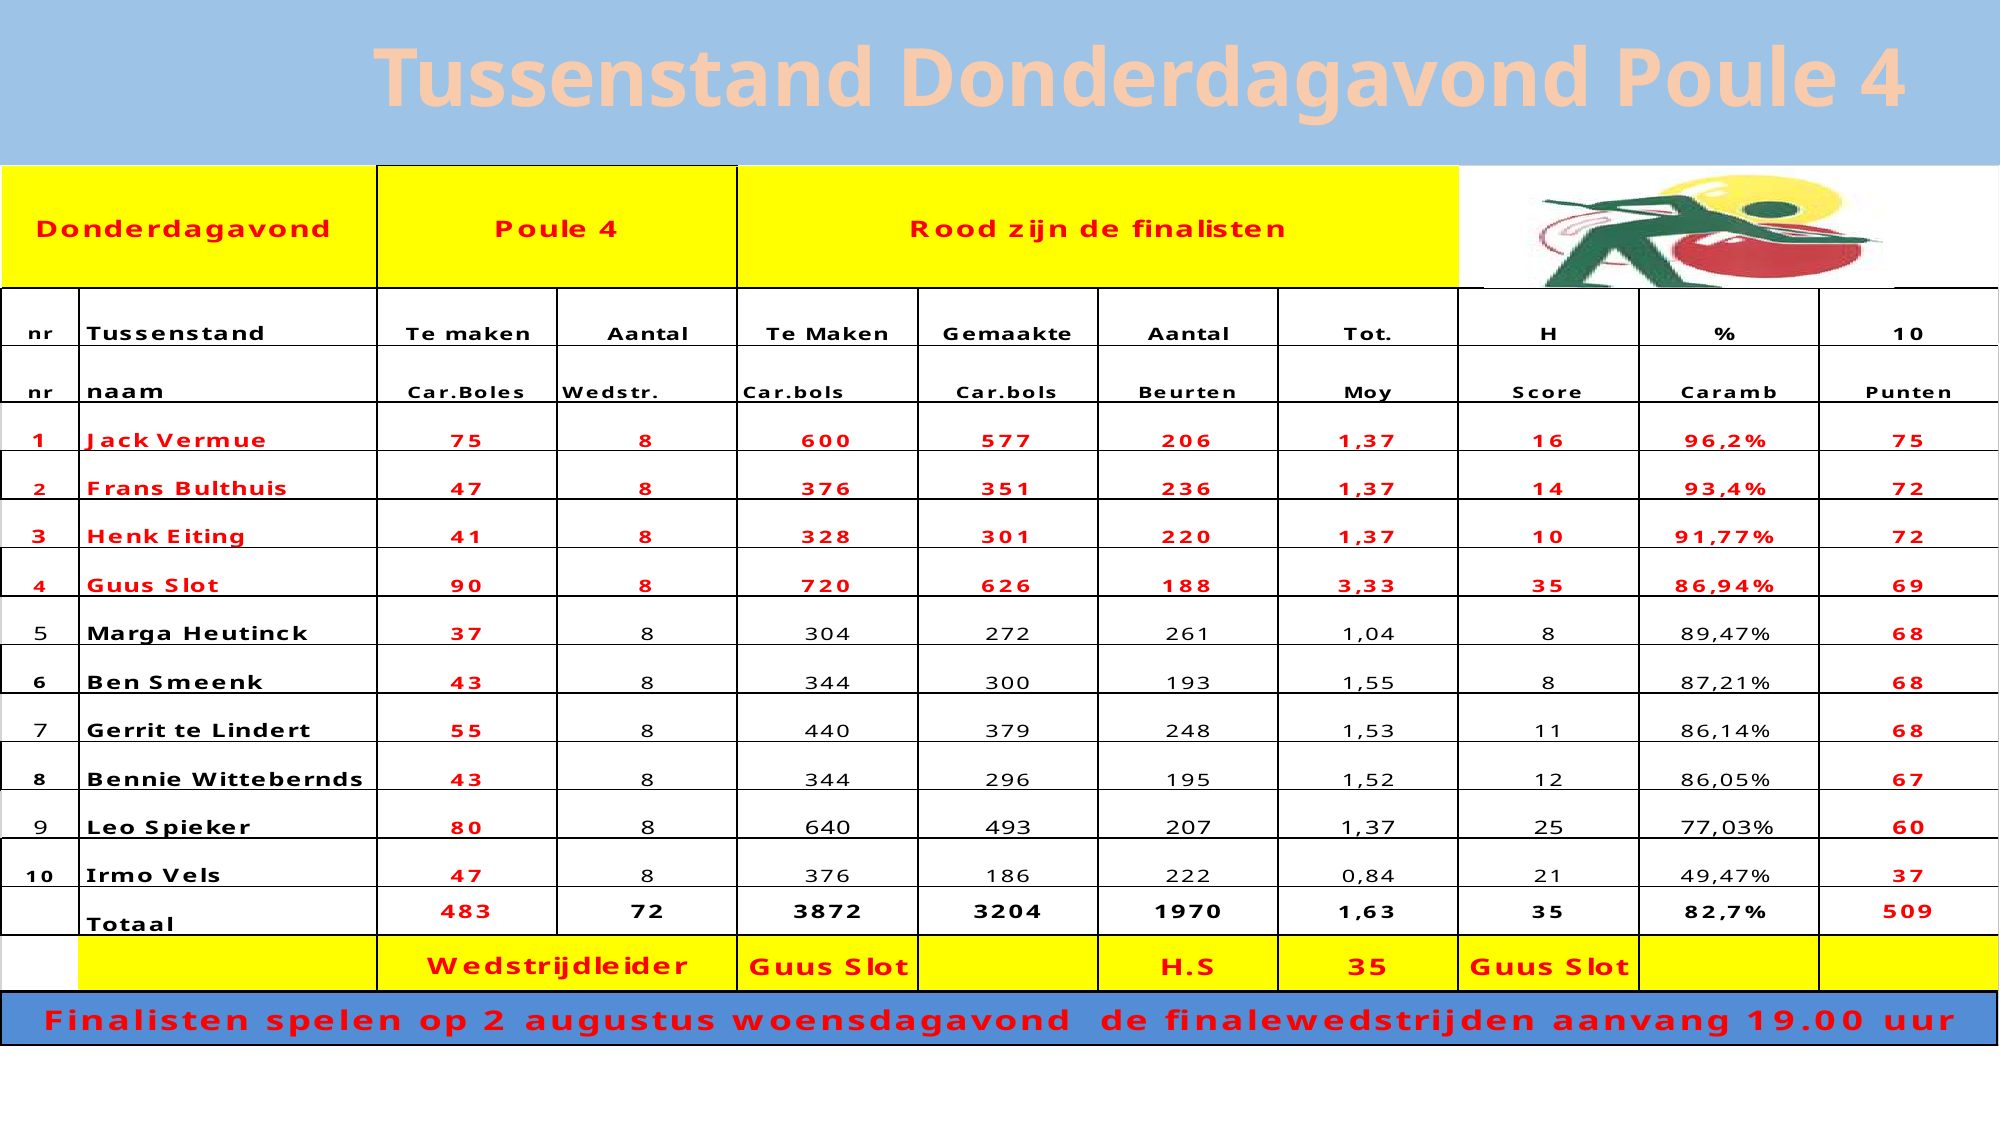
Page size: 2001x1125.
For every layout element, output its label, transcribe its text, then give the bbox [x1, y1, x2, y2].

title Tussenstand Donderdagavond Poule 4 [0, 0, 2000, 165]
picture [0, 165, 2000, 1047]
